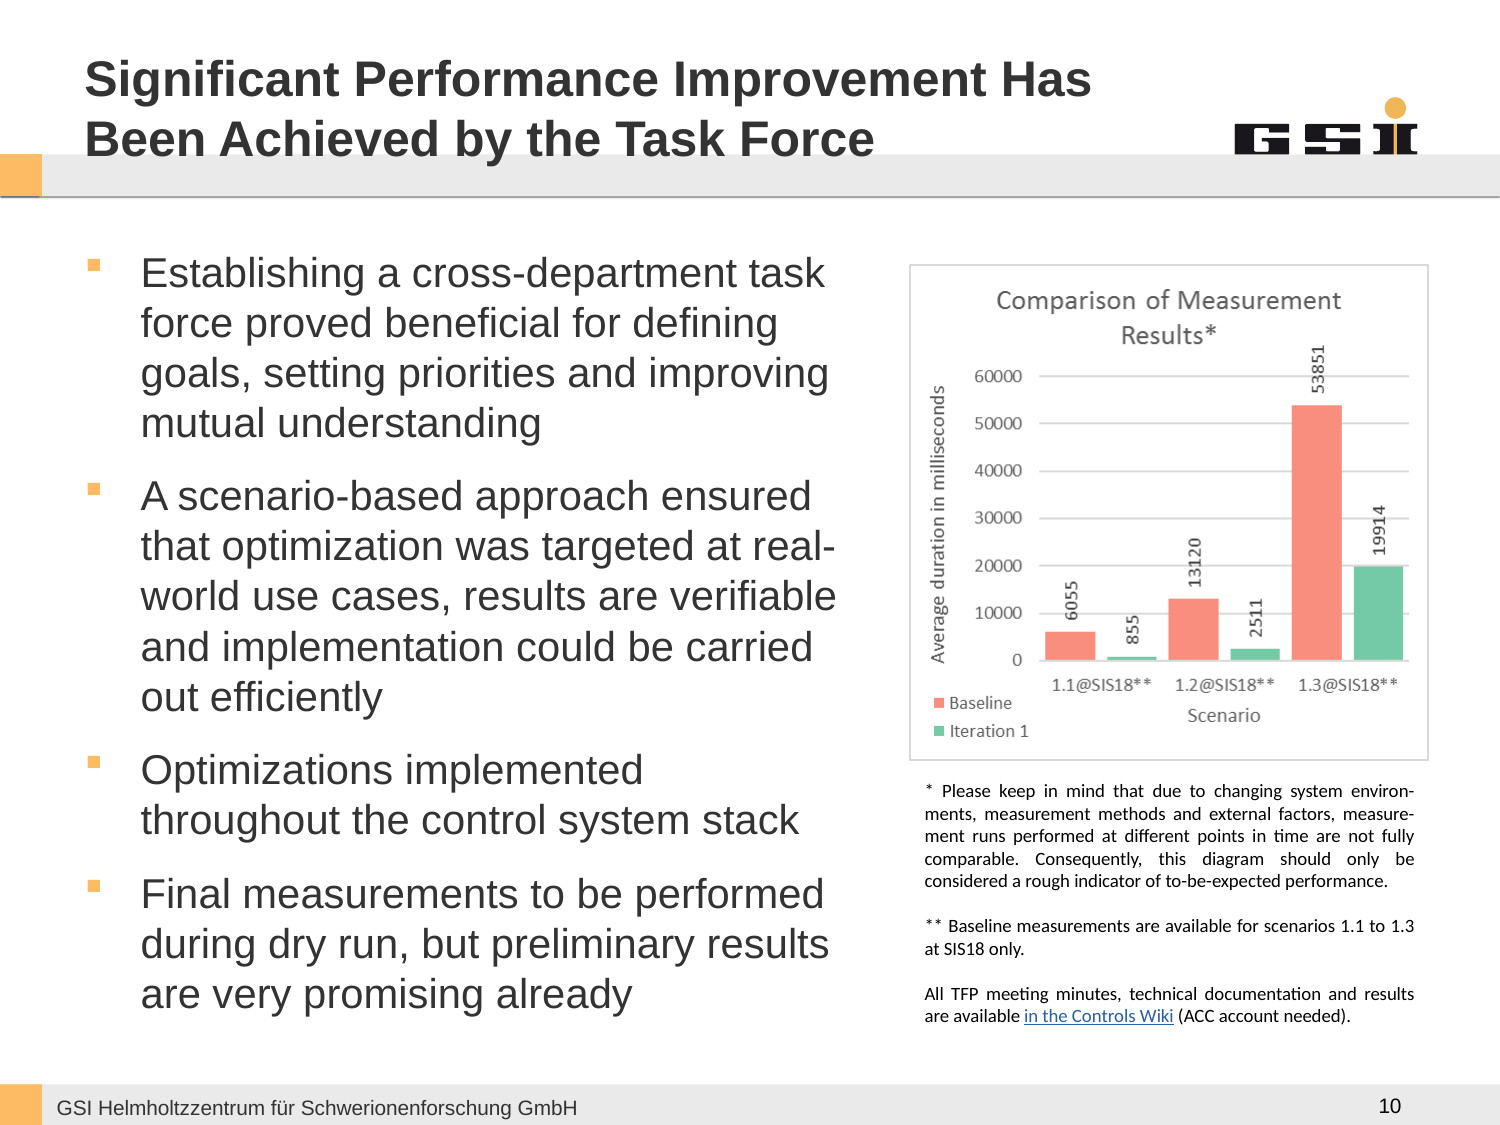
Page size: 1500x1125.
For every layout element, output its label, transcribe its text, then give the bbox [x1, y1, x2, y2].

picture [909, 264, 1429, 761]
picture [1233, 95, 1419, 154]
text_box * Please keep in mind that due to changing system environ-ments, measurement methods and external factors, measure-ment runs performed at different points in time are not fully comparable. Consequently, this diagram should only be considered a rough indicator of to-be-expected performance. ** Baseline measurements are available for scenarios 1.1 to 1.3 at SIS18 only. All TFP meeting minutes, technical documentation and results are available in the Controls Wiki (ACC account needed). [909, 771, 1429, 1035]
list Establishing a cross-department task force proved beneficial for defining goals, setting priorities and improving mutual understanding A scenario-based approach ensured that optimization was targeted at real-world use cases, results are verifiable and implementation could be carried out efficiently Optimizations implemented throughout the control system stack Final measurements to be performed during dry run, but preliminary results are very promising already [69, 237, 855, 1043]
title Significant Performance Improvement Has Been Achieved by the Task Force [69, 44, 1192, 174]
